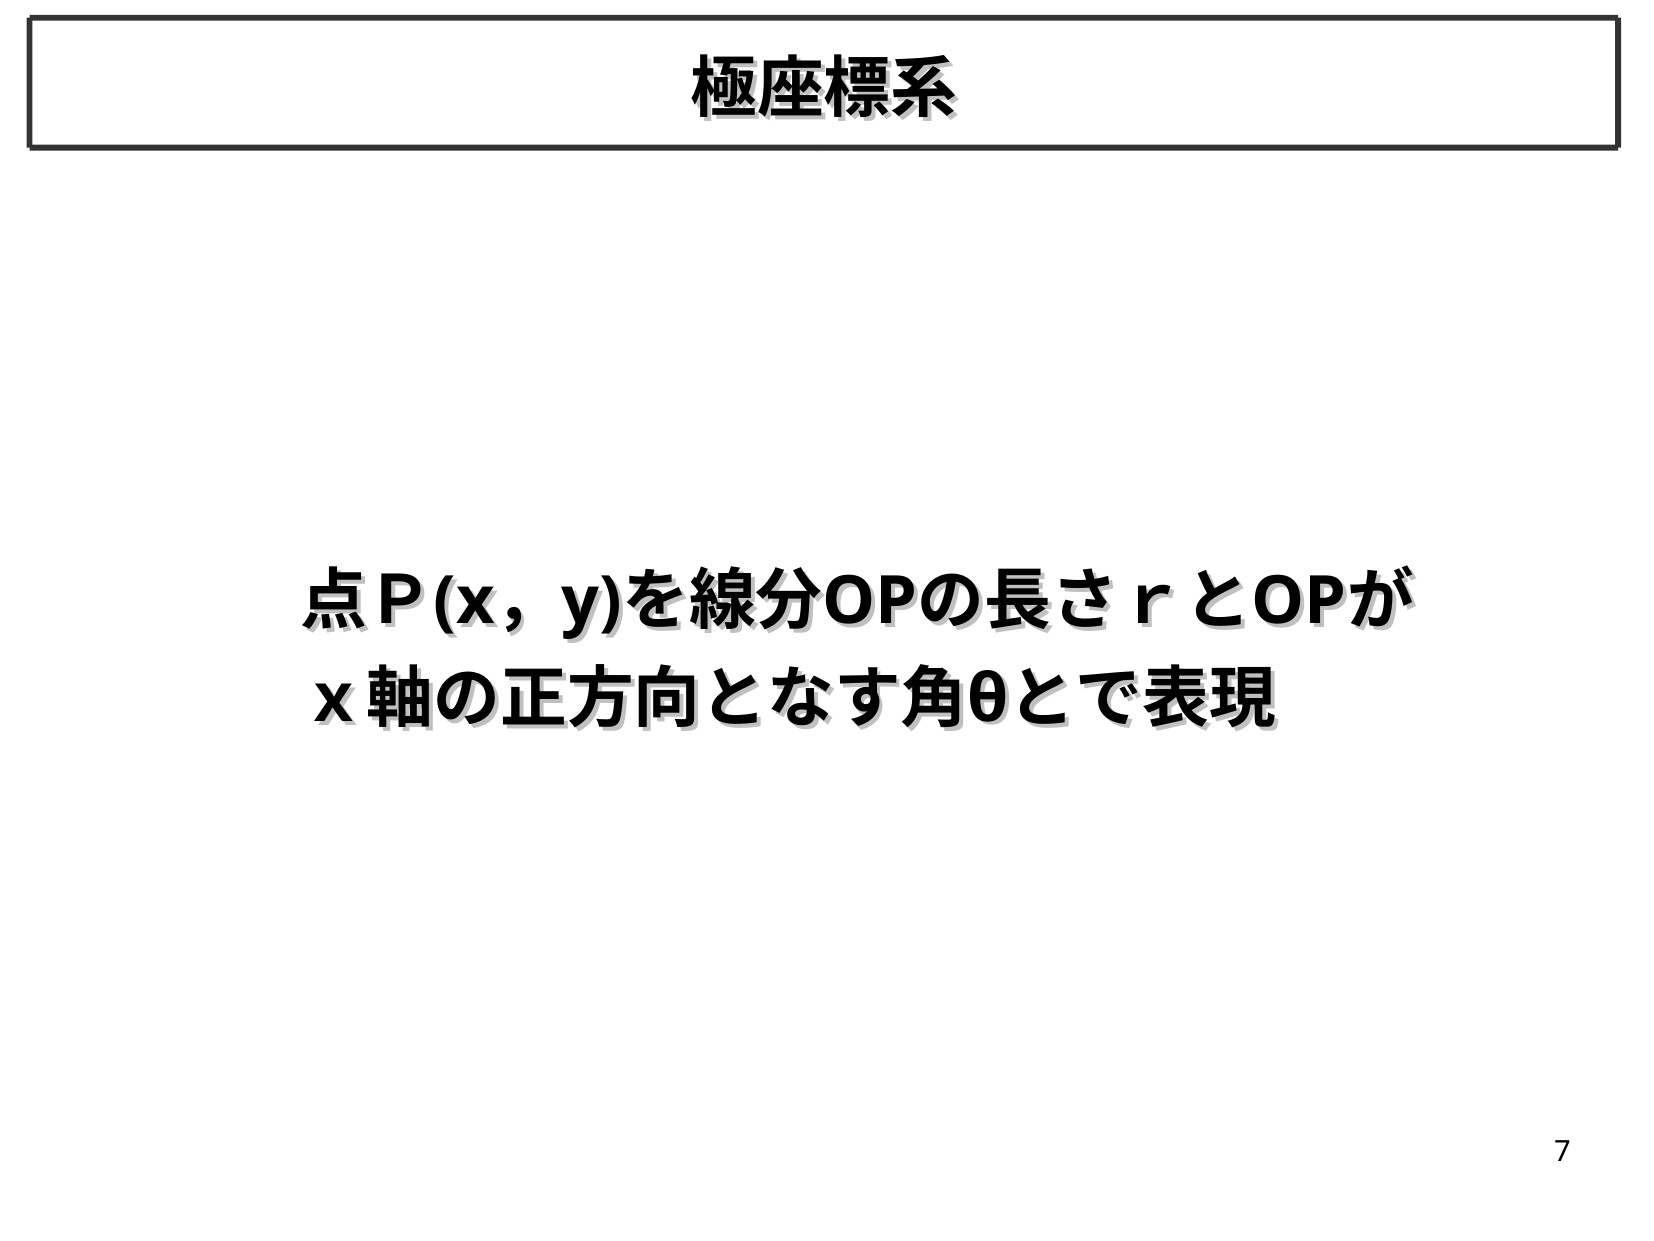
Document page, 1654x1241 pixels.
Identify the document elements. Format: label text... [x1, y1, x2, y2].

text_box 極座標系 [29, 17, 1619, 148]
text_box 点Ｐ(x，y)を線分OPの長さｒとOPが ｘ軸の正方向となす角θとで表現 [285, 539, 1384, 688]
